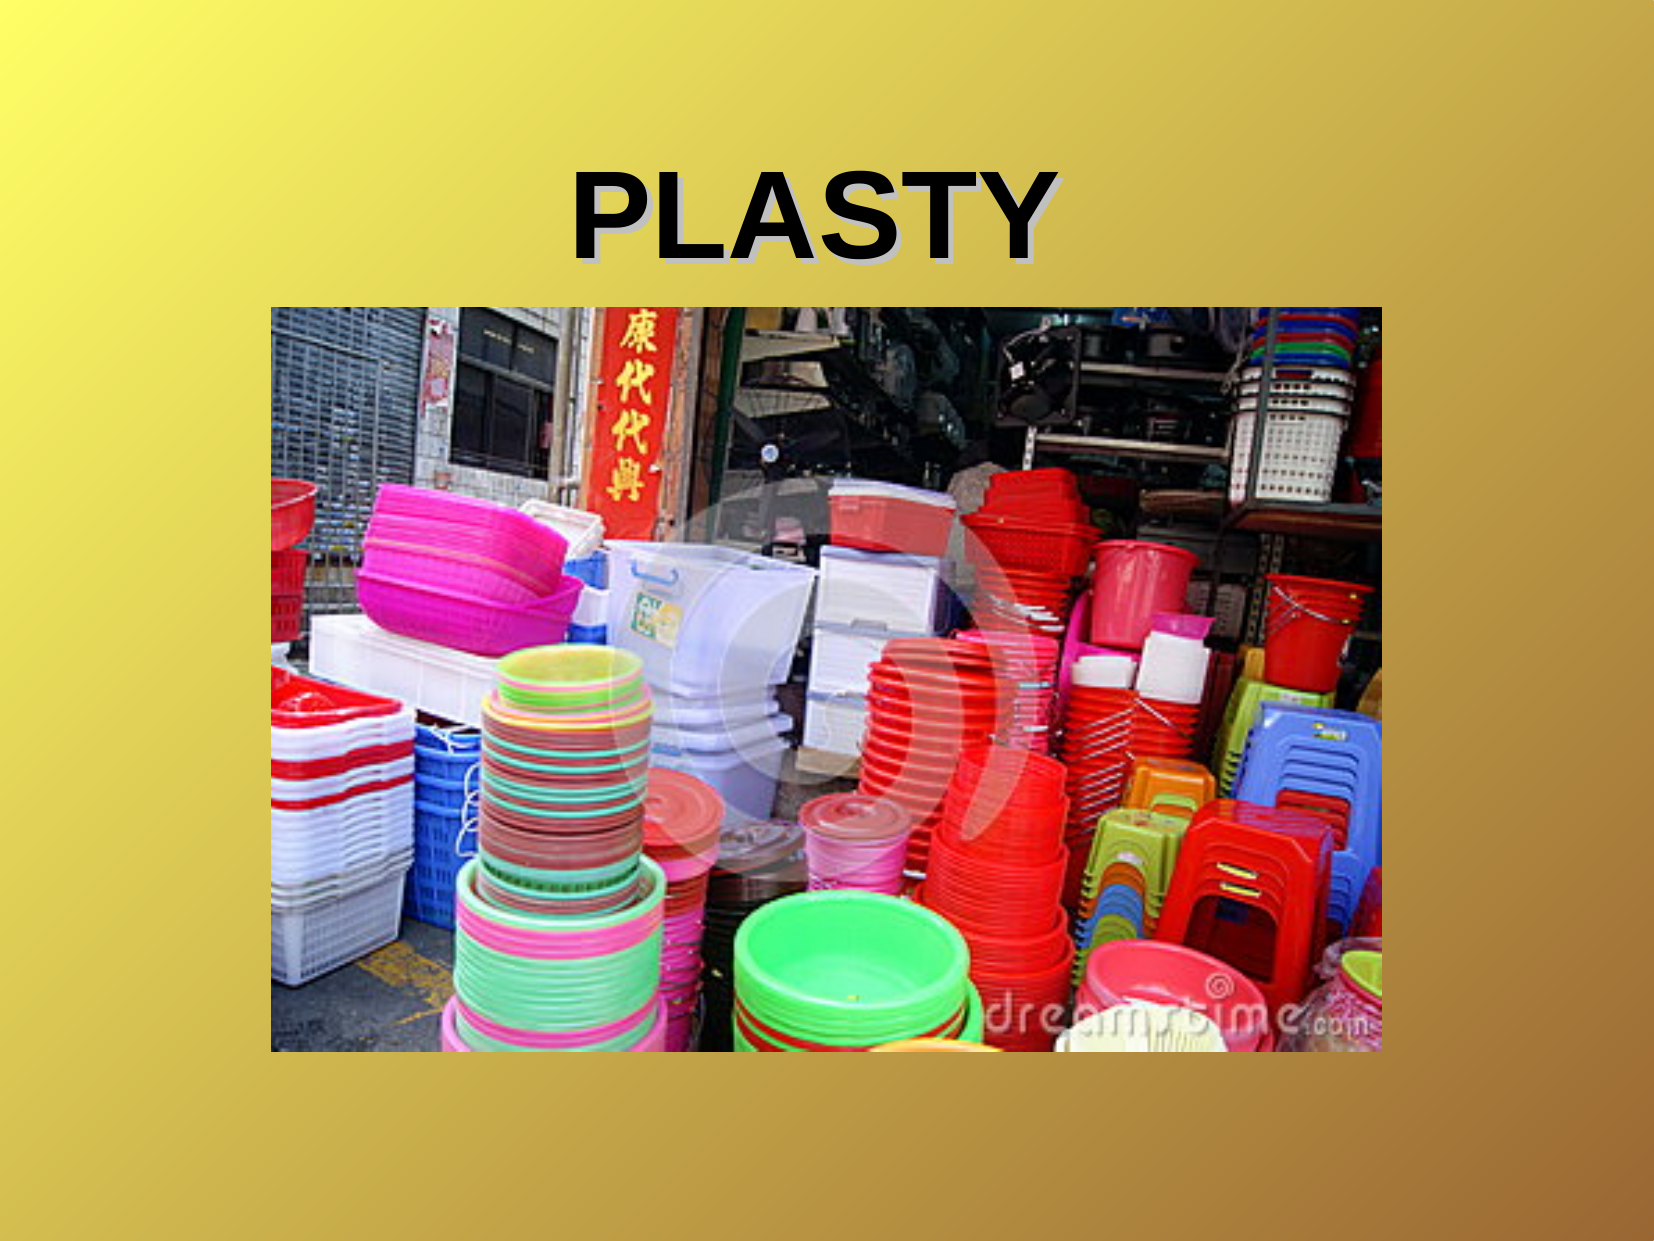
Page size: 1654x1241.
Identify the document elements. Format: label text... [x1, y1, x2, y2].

picture [271, 307, 1382, 1052]
subtitle PLASTY [70, 0, 1559, 618]
